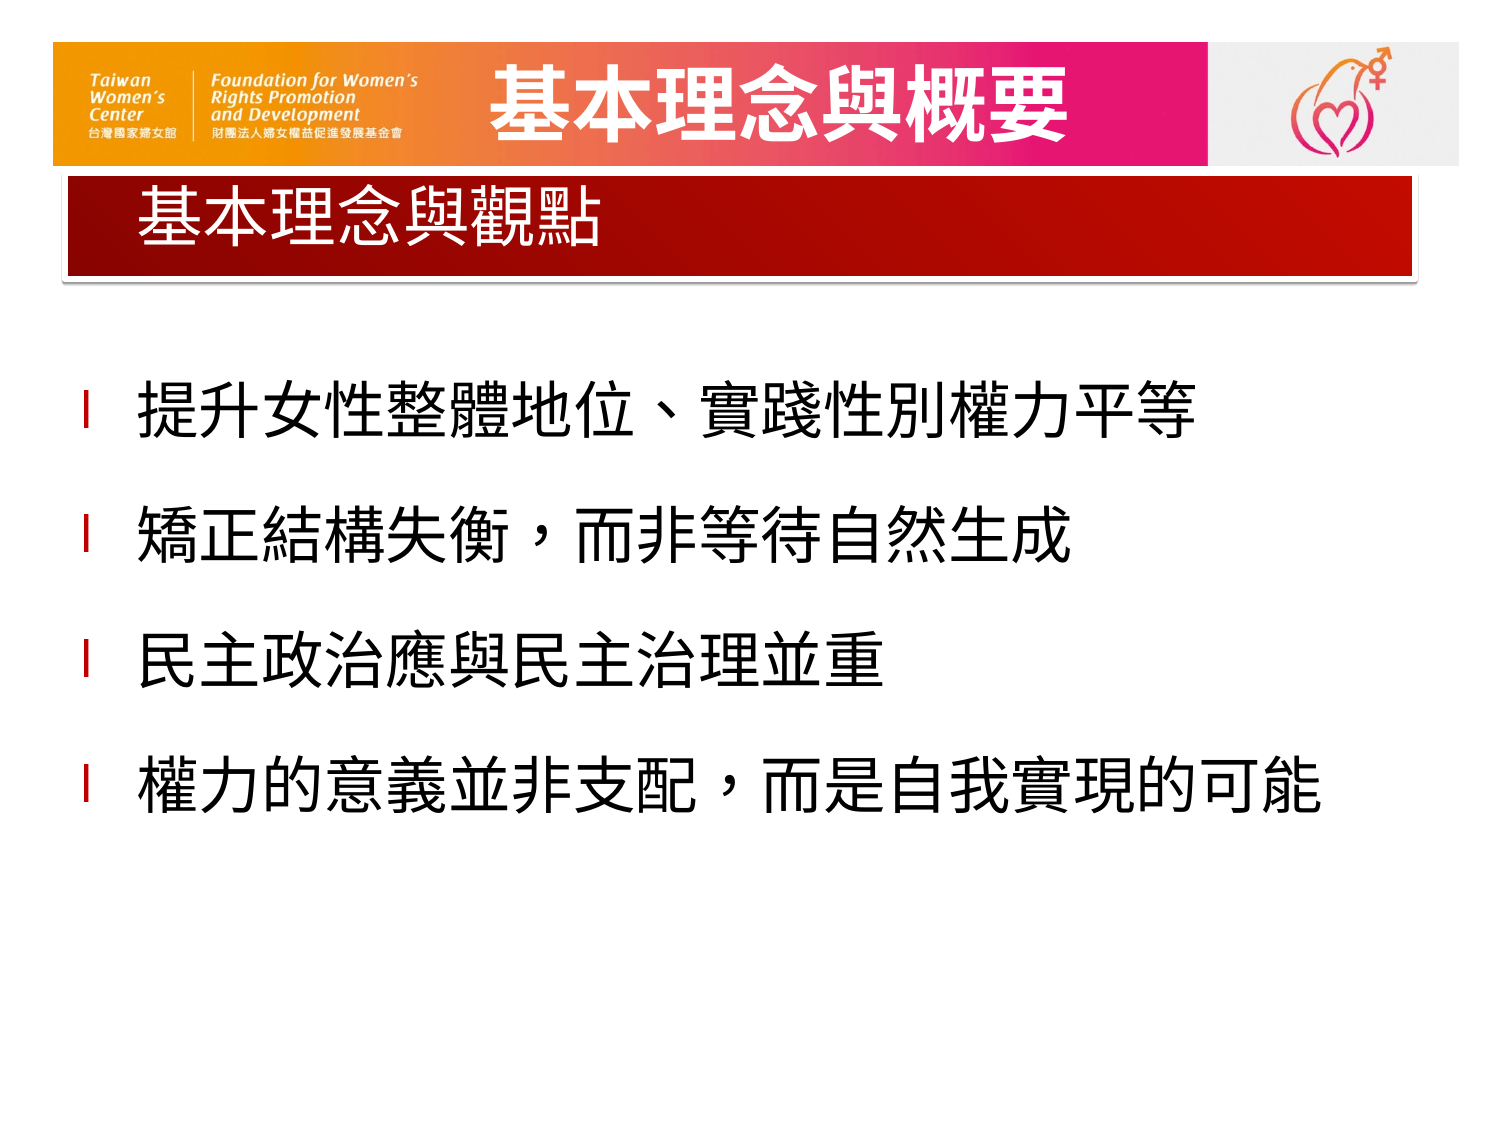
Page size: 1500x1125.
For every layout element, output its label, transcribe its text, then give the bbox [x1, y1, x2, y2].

text_box 提升女性整體地位、實踐性別權力平等 矯正結構失衡，而非等待自然生成 民主政治應與民主治理並重 權力的意義並非支配，而是自我實現的可能 [65, 326, 1447, 828]
list 基本理念與觀點 [64, 172, 1415, 279]
title 基本理念與概要 [171, 42, 1388, 161]
